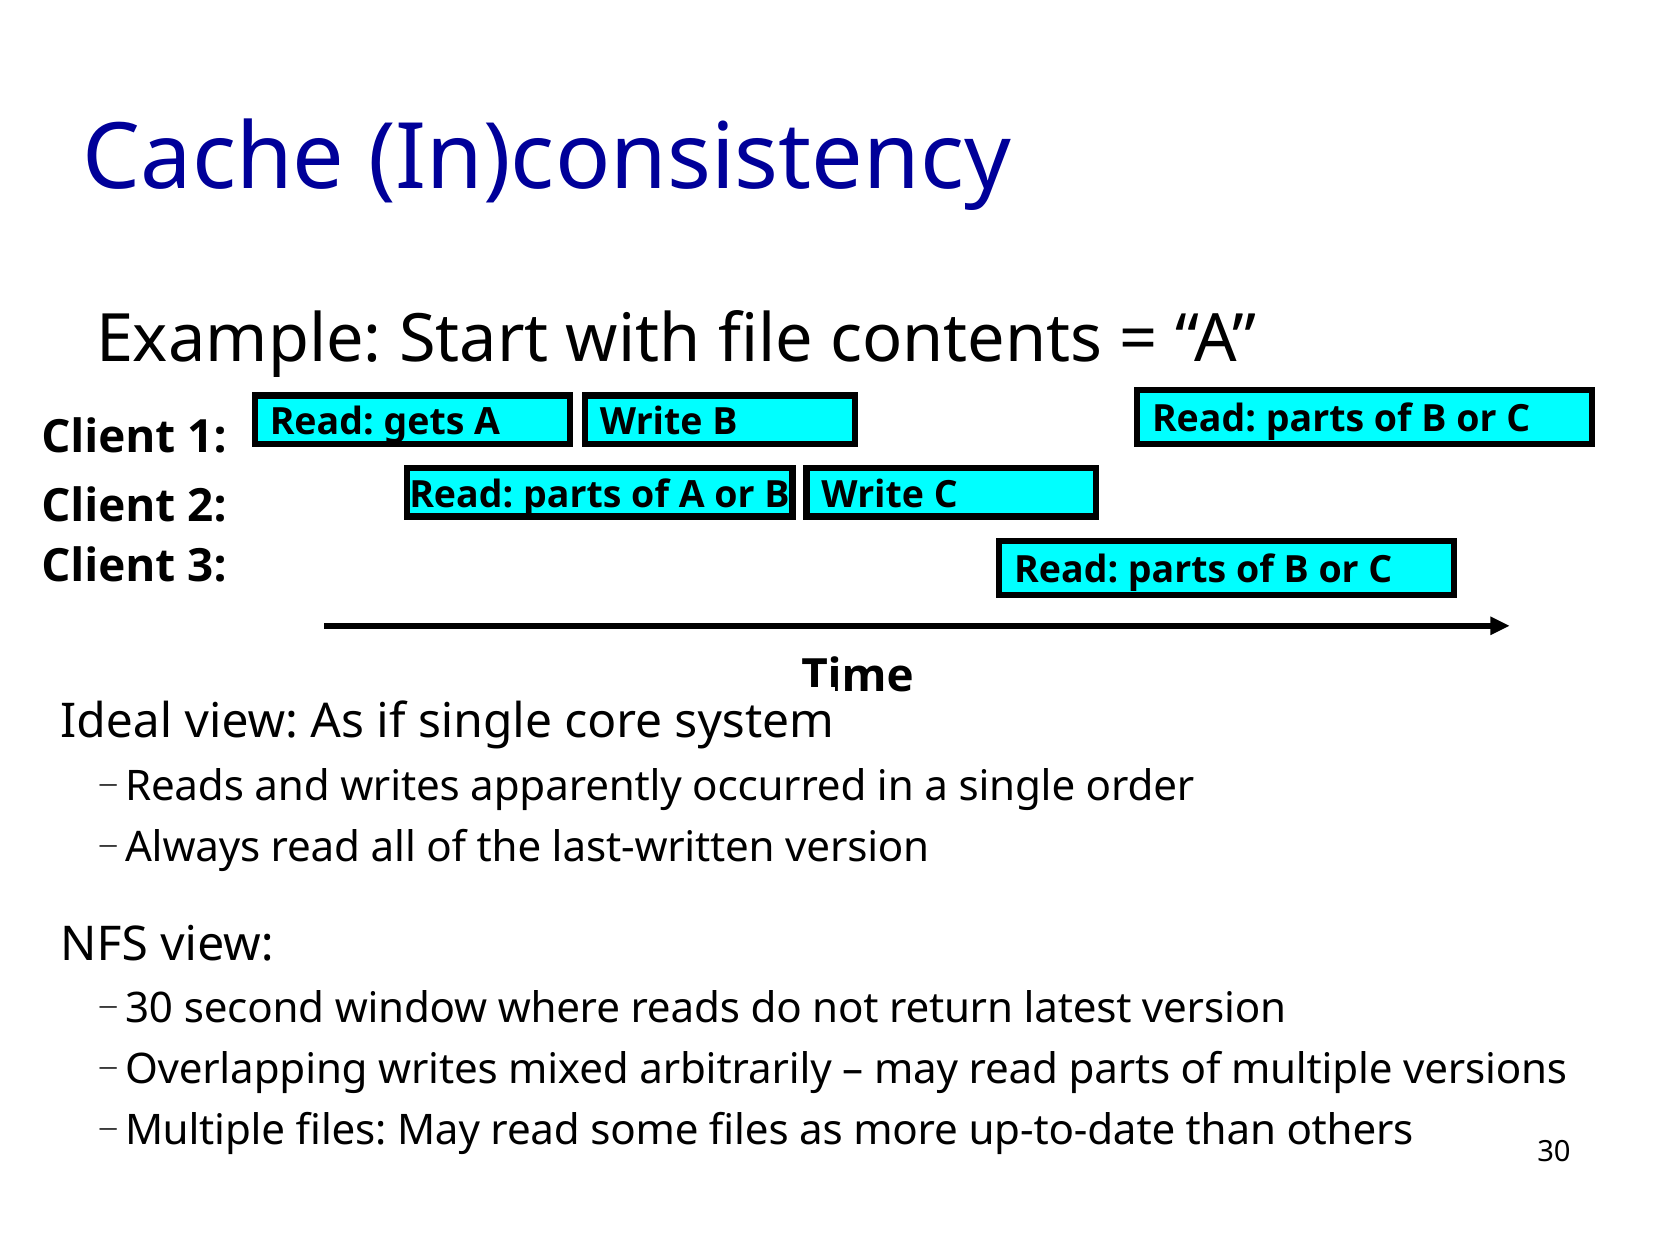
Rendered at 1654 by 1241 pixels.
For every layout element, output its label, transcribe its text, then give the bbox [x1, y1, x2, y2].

text_box Read: gets A [255, 395, 571, 444]
title Cache (In)consistency [82, 49, 1571, 257]
text_box Time [867, 671, 876, 690]
text_box Write C [806, 468, 1096, 517]
text_box Read: parts of B or C [1137, 389, 1592, 444]
text_box Client 1: [26, 399, 317, 468]
text_box Client 2: [26, 468, 317, 528]
text_box Time [851, 671, 860, 690]
text_box Read: parts of B or C [999, 540, 1454, 595]
text_box Client 3: [26, 528, 317, 599]
list Ideal view: As if single core system Reads and writes apparently occurred in a single order Always read all of the last-written version NFS view: 30 second window where reads do not return latest version Overlapping writes mixed arbitrarily – may read parts of multiple versions Multiple files: May read some files as more up-to-date than others [34, 690, 1606, 1165]
list Example: Start with file contents = “A” [60, 290, 1571, 541]
text_box Time [786, 637, 1004, 690]
text_box Write B [585, 395, 856, 444]
text_box Read: parts of A or B [406, 468, 793, 517]
